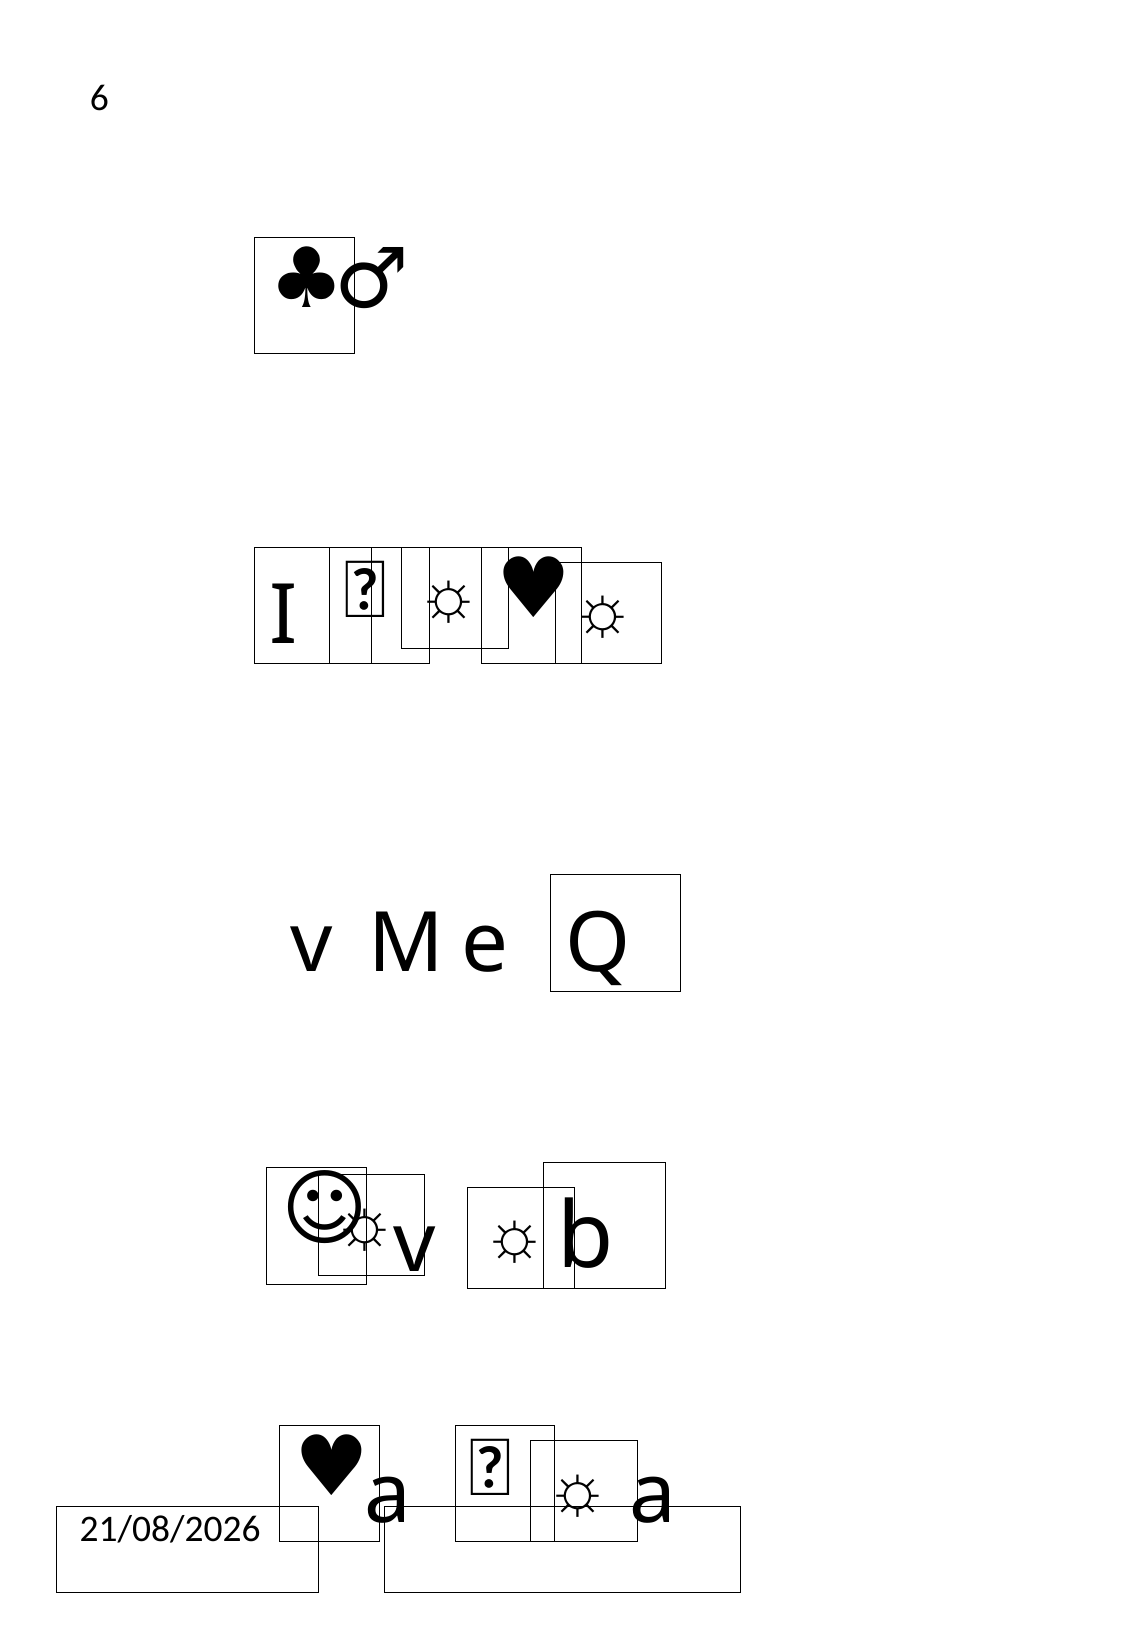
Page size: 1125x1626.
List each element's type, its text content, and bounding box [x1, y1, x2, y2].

text_box ☼ [555, 562, 662, 664]
text_box ♥ [279, 1425, 380, 1542]
text_box 6 [74, 75, 125, 136]
text_box ♂ [355, 270, 380, 301]
text_box Q [550, 874, 681, 992]
text_box ☼ [437, 590, 460, 613]
text_box ☼ [530, 1440, 615, 1542]
text_box ☺ [293, 1176, 318, 1237]
text_box ☼ [318, 1174, 425, 1276]
text_box v [275, 875, 353, 992]
text_box a [380, 1483, 397, 1496]
text_box  [329, 547, 430, 664]
text_box e [446, 875, 580, 992]
text_box ♥ [509, 547, 582, 571]
text_box ♂ [355, 237, 439, 354]
text_box a [615, 1425, 750, 1542]
text_box ☼ [494, 1187, 575, 1289]
text_box a [380, 1500, 397, 1517]
text_box v [378, 1175, 494, 1292]
text_box ☺ [266, 1167, 367, 1285]
text_box a [380, 1425, 455, 1542]
text_box ♣ [254, 237, 355, 354]
text_box ☼ [503, 1230, 526, 1253]
text_box I [254, 547, 329, 664]
text_box Q [580, 917, 617, 965]
text_box ☼ [353, 1218, 376, 1241]
text_box ♥ [481, 588, 555, 664]
text_box M [353, 875, 446, 992]
text_box b [575, 1224, 600, 1261]
text_box  [455, 1425, 555, 1542]
text_box ☼ [430, 547, 509, 649]
text_box b [543, 1162, 666, 1289]
